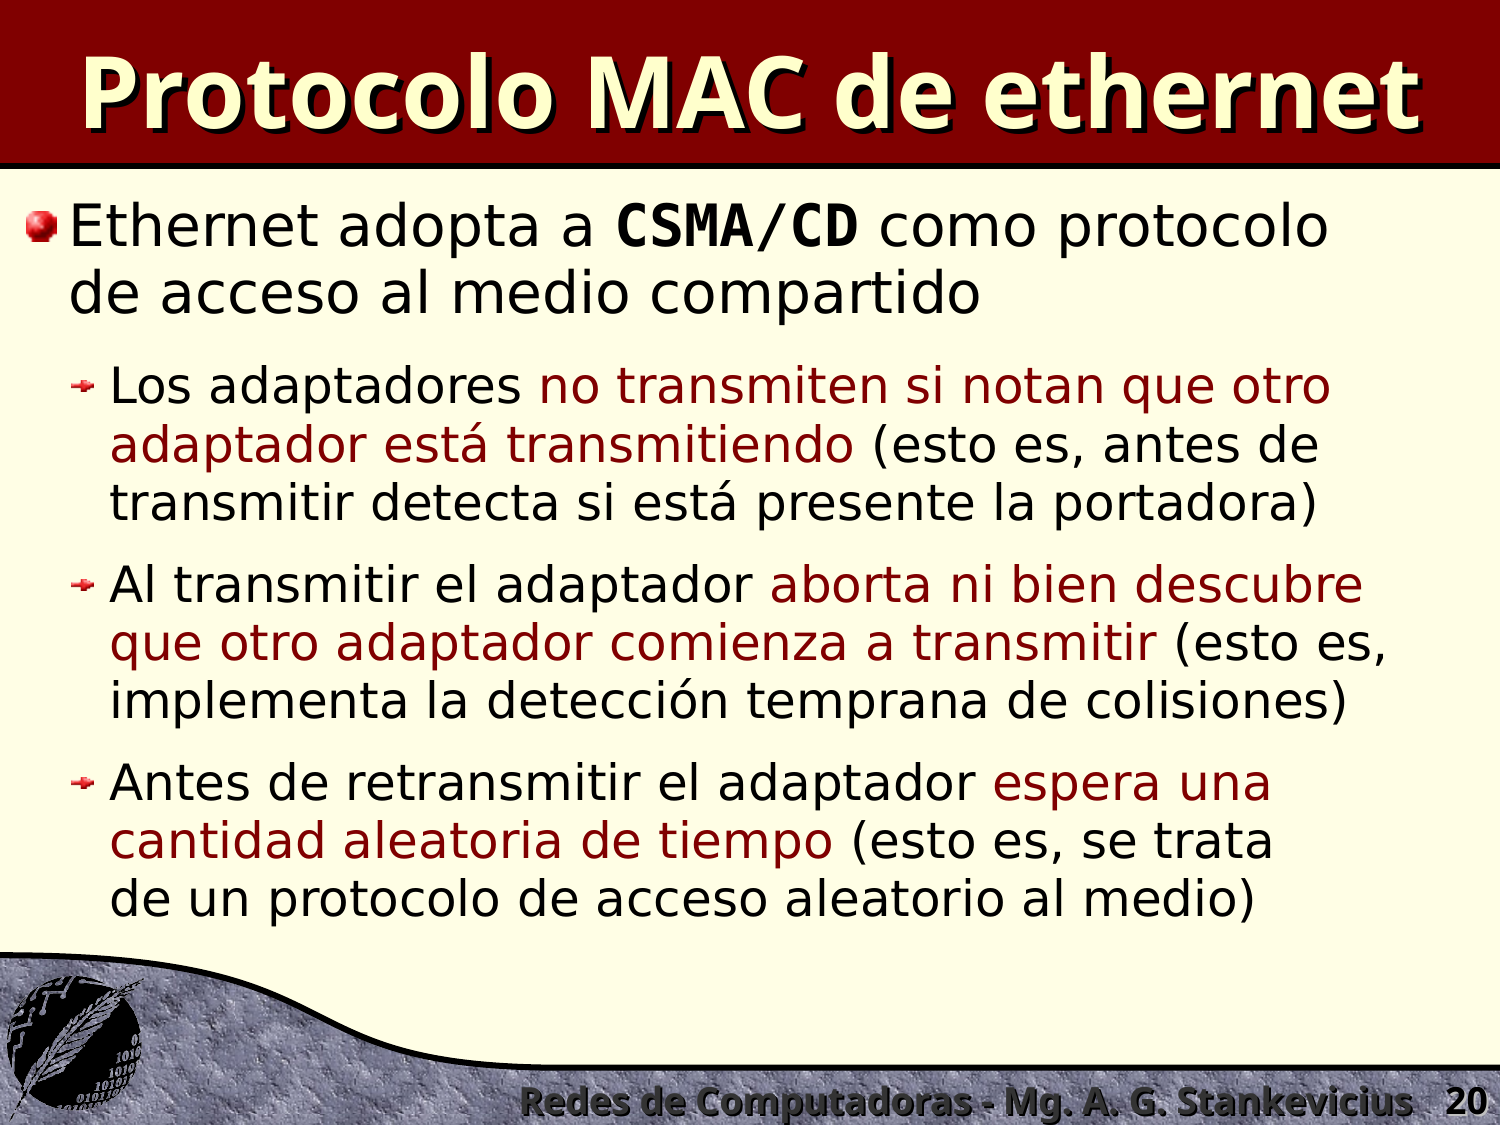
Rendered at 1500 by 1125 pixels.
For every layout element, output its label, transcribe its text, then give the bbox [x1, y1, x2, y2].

picture [1047, 1100, 1054, 1110]
title Protocolo MAC de ethernet [15, 5, 1485, 160]
picture [0, 959, 1500, 1125]
picture [790, 1100, 795, 1110]
list Ethernet adopta a CSMA/CD como protocolo de acceso al medio compartido Los adaptadores no transmiten si notan que otro adaptador está transmitiendo (esto es, antes de transmitir detecta si está presente la portadora) Al transmitir el adaptador aborta ni bien descubre que otro adaptador comienza a transmitir (esto es, implementa la detección temprana de colisiones) Antes de retransmitir el adaptador espera una cantidad aleatoria de tiempo (esto es, se trata de un protocolo de acceso aleatorio al medio) [11, 192, 1486, 929]
